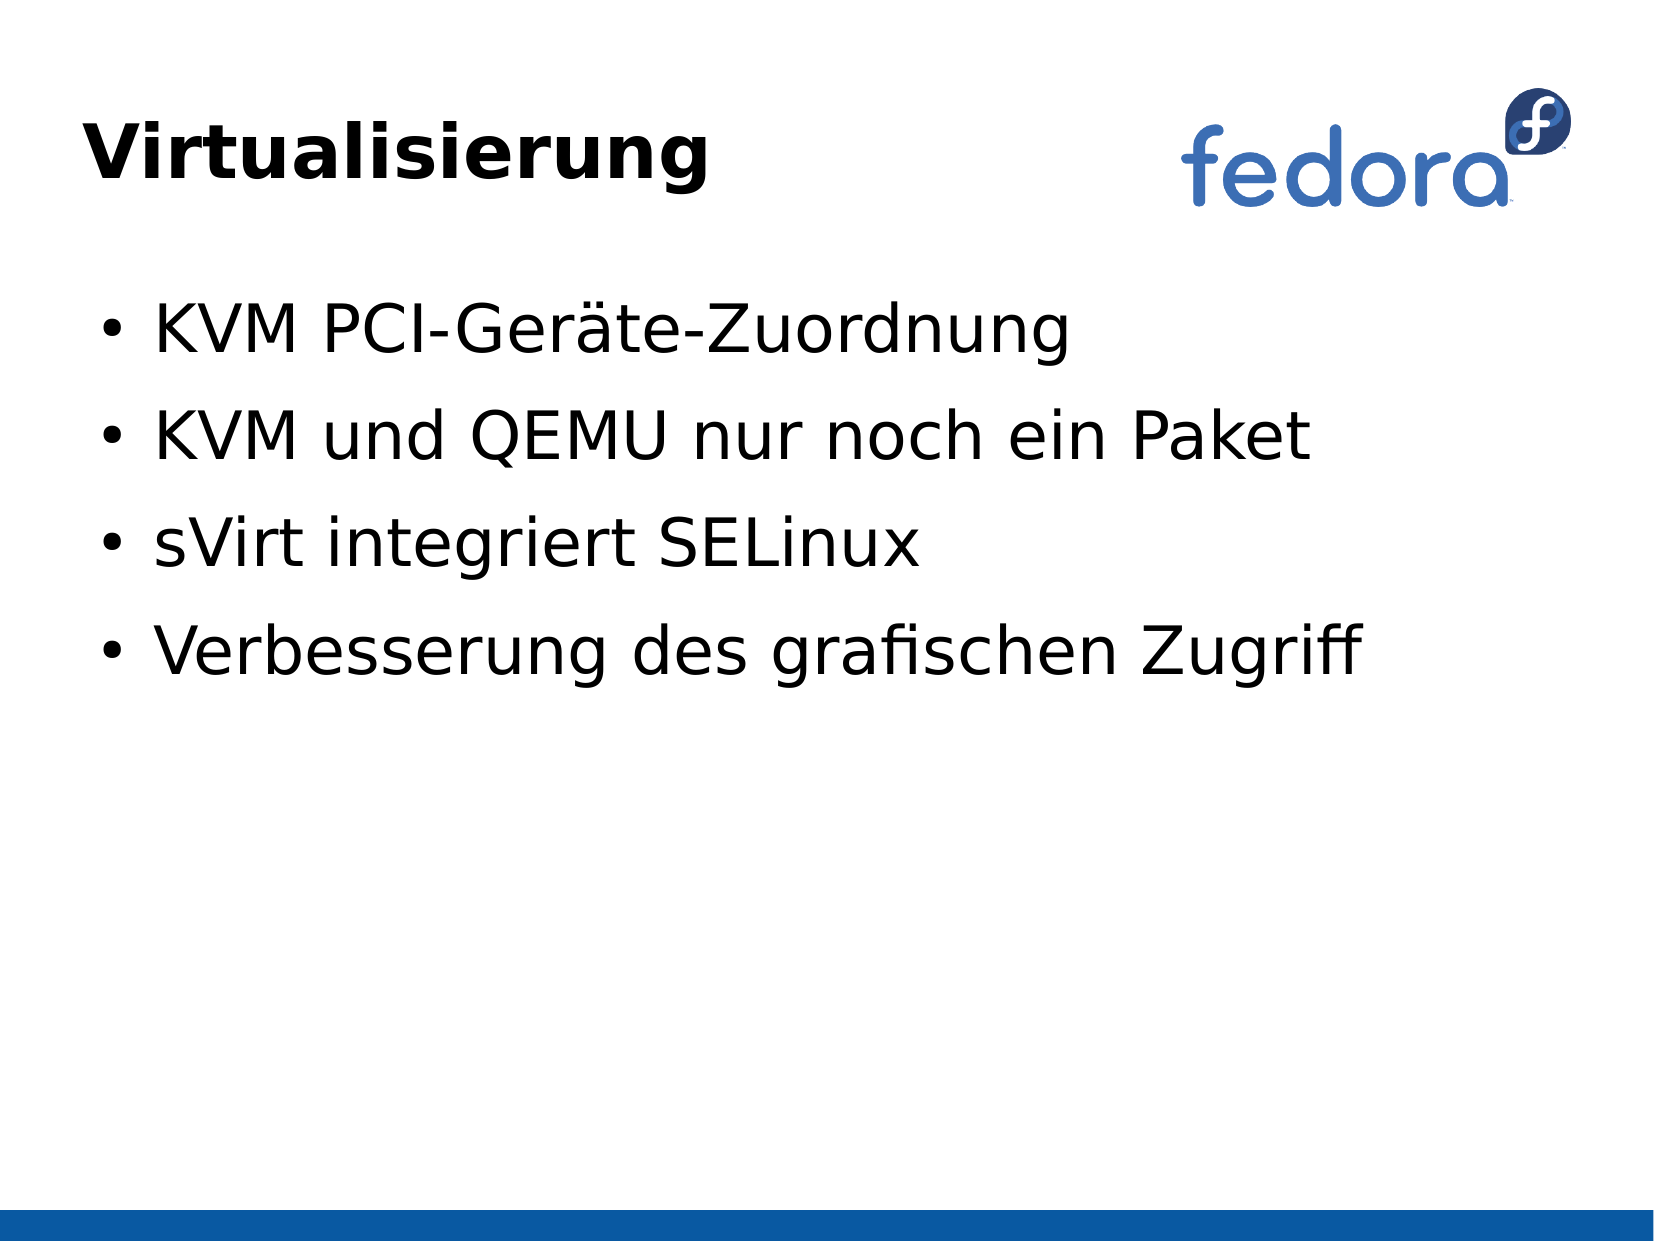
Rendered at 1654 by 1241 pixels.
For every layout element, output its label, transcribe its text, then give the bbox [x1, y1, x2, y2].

picture [0, 1210, 1654, 1241]
list KVM PCI-Geräte-Zuordnung KVM und QEMU nur noch ein Paket sVirt integriert SELinux Verbesserung des grafischen Zugriff [82, 290, 1571, 1094]
picture [1182, 88, 1571, 207]
title Virtualisierung [82, 56, 1182, 250]
